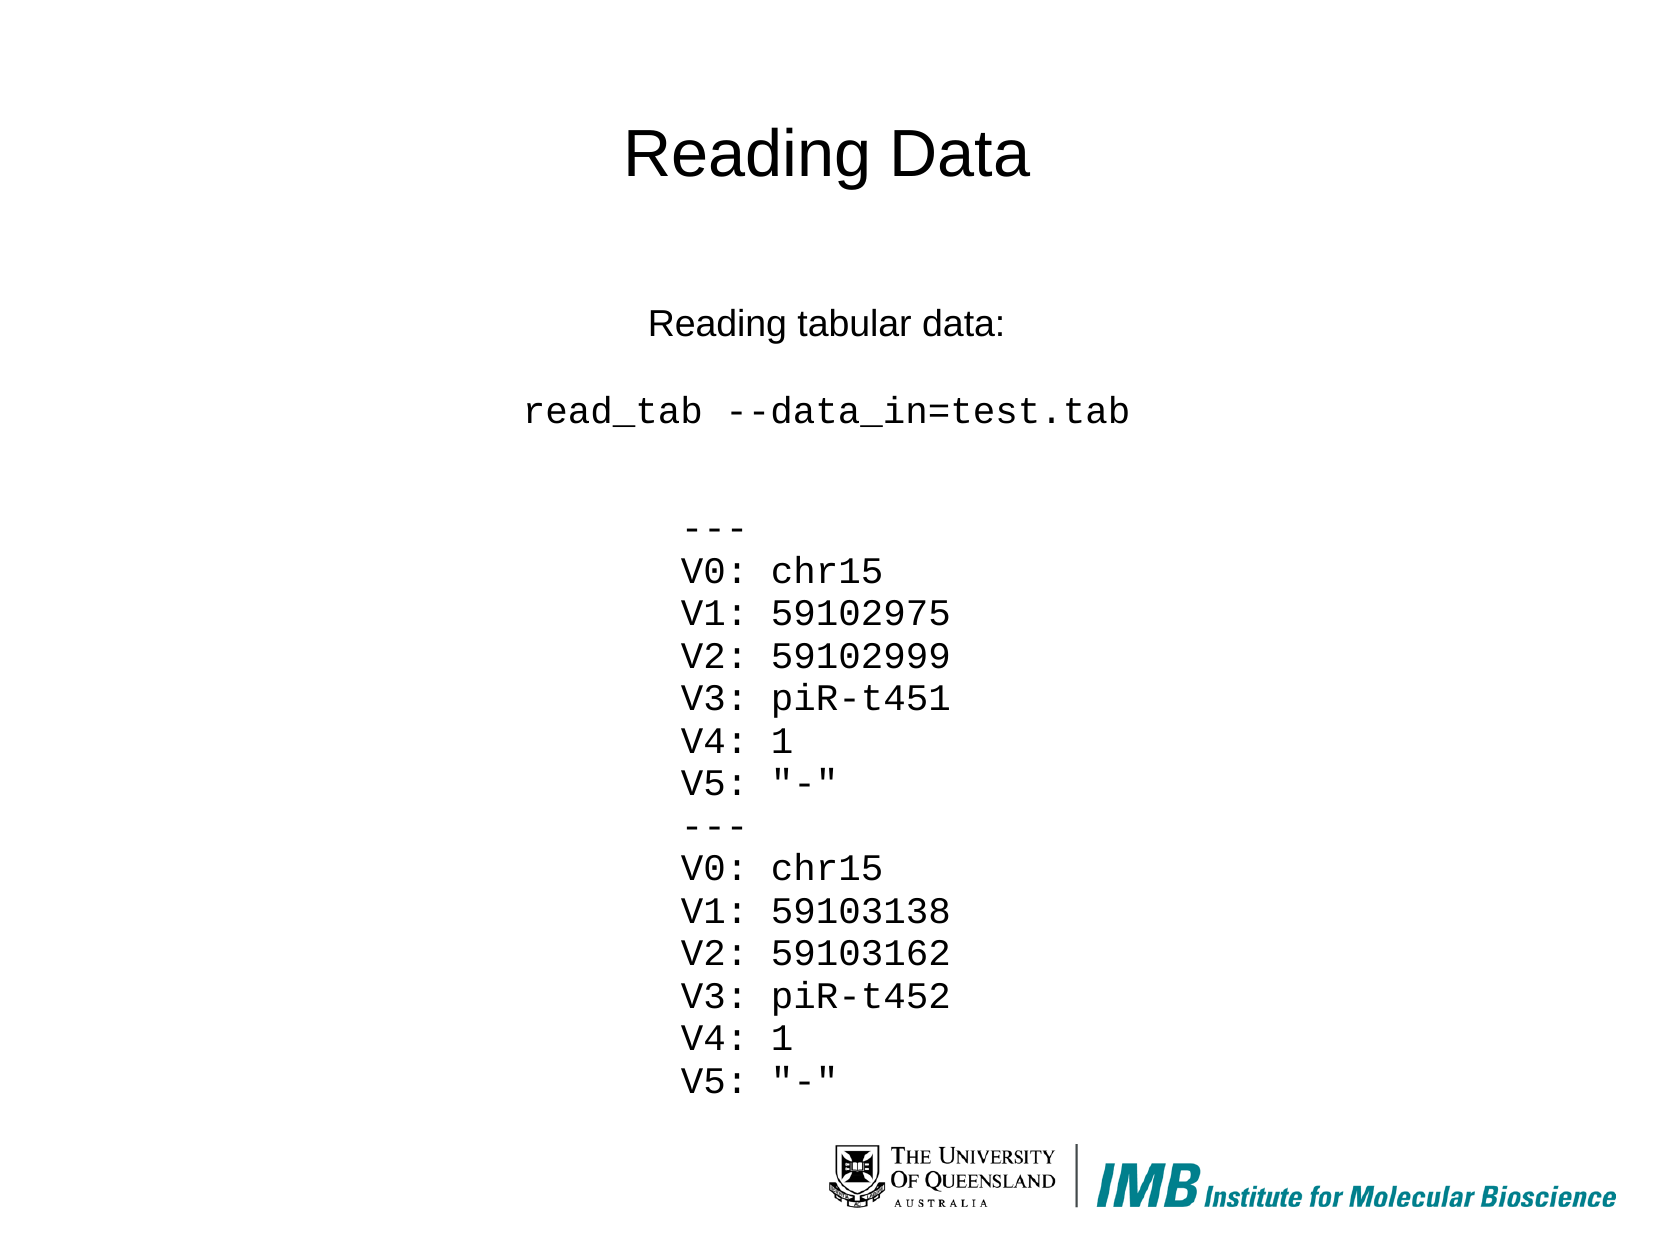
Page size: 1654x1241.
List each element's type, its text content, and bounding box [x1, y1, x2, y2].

text_box Reading tabular data: [633, 295, 1021, 353]
text_box read_tab --data_in=test.tab [508, 385, 1146, 443]
text_box --- V0: chr15 V1: 59102975 V2: 59102999 V3: piR-t451 V4: 1 V5: "-" --- V0: chr15 V1: 59103138 V2: 59103162 V3: piR-t452 V4: 1 V5: "-" [666, 501, 988, 1116]
picture [826, 1142, 1618, 1211]
title Reading Data [82, 49, 1571, 257]
